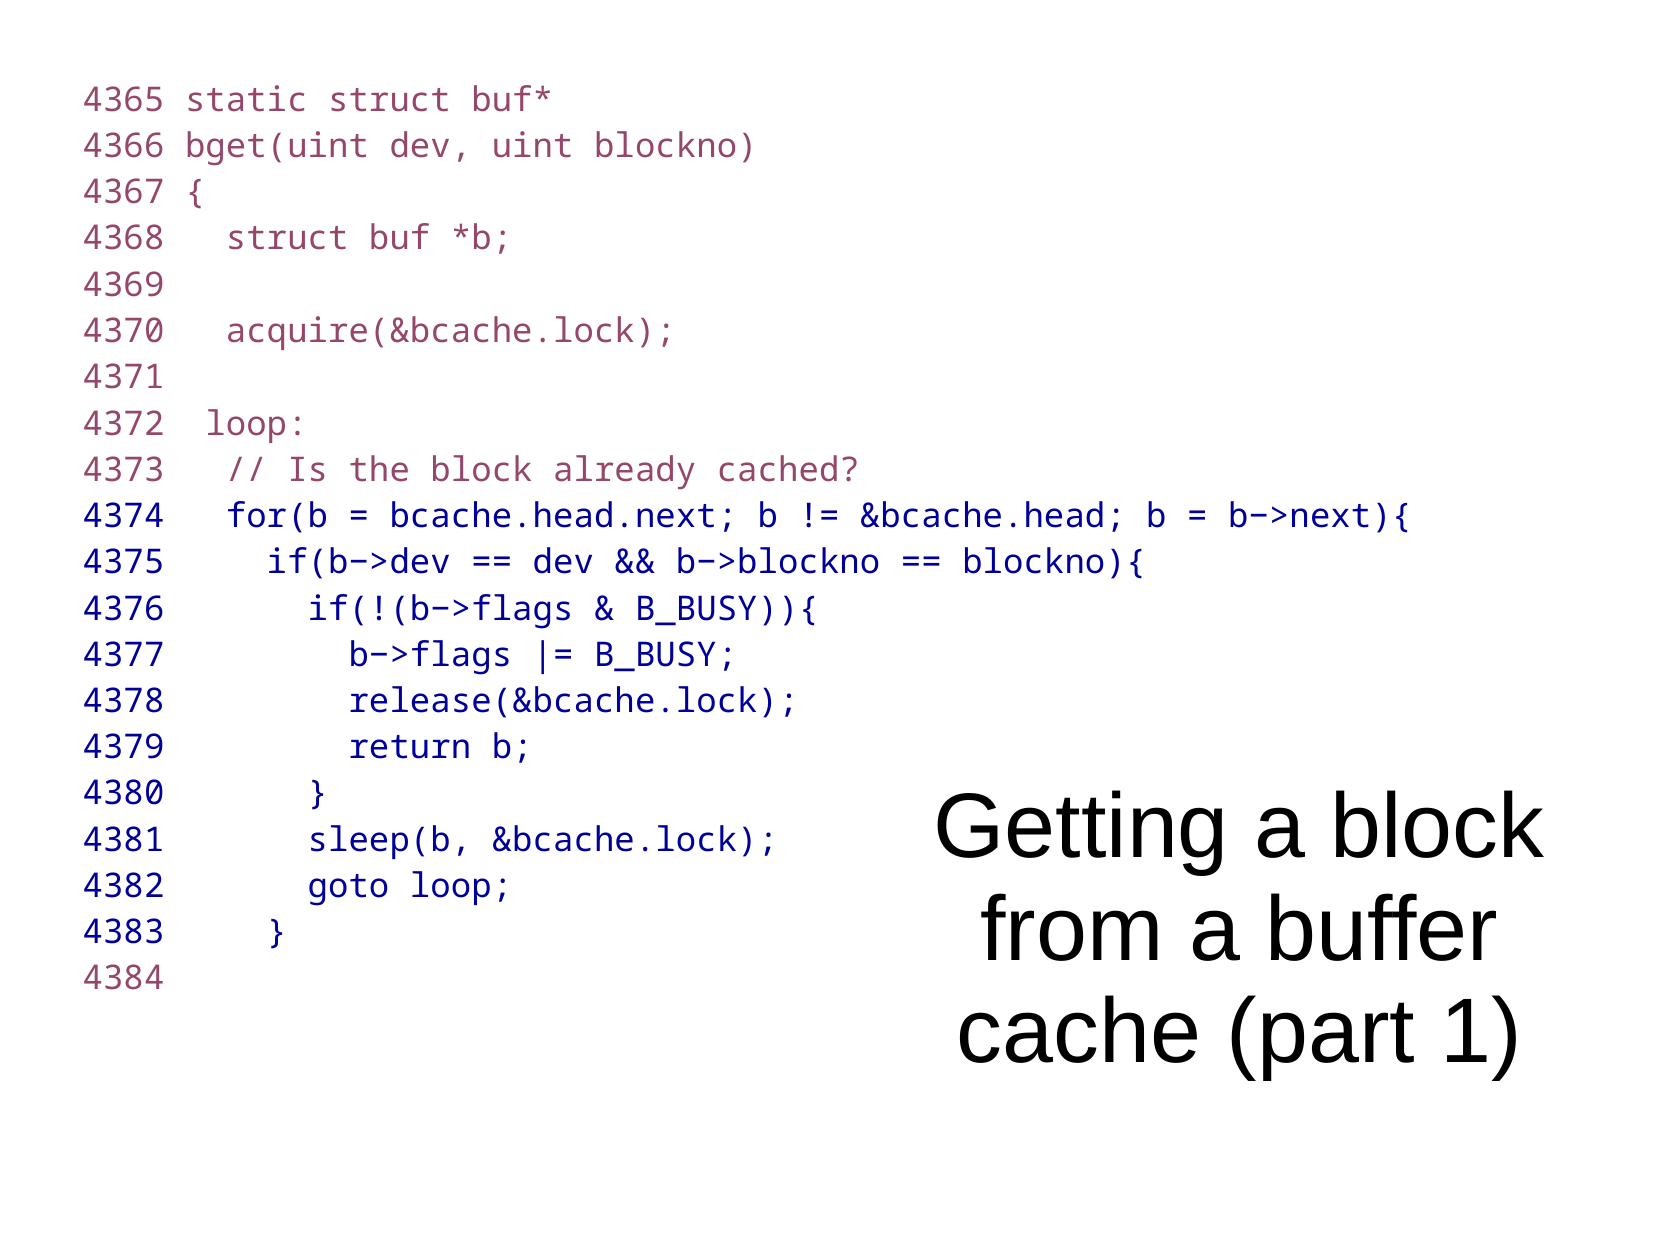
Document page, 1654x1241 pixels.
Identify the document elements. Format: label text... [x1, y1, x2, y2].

list 4365 static struct buf* 4366 bget(uint dev, uint blockno) 4367 { 4368 struct buf *b; 4369 4370 acquire(&bcache.lock); 4371 4372 loop: 4373 // Is the block already cached? 4374 for(b = bcache.head.next; b != &bcache.head; b = b−>next){ 4375 if(b−>dev == dev && b−>blockno == blockno){ 4376 if(!(b−>flags & B_BUSY)){ 4377 b−>flags |= B_BUSY; 4378 release(&bcache.lock); 4379 return b; 4380 } 4381 sleep(b, &bcache.lock); 4382 goto loop; 4383 } 4384 [82, 75, 1571, 1010]
title Getting a block from a buffer cache (part 1) [904, 774, 1576, 1083]
